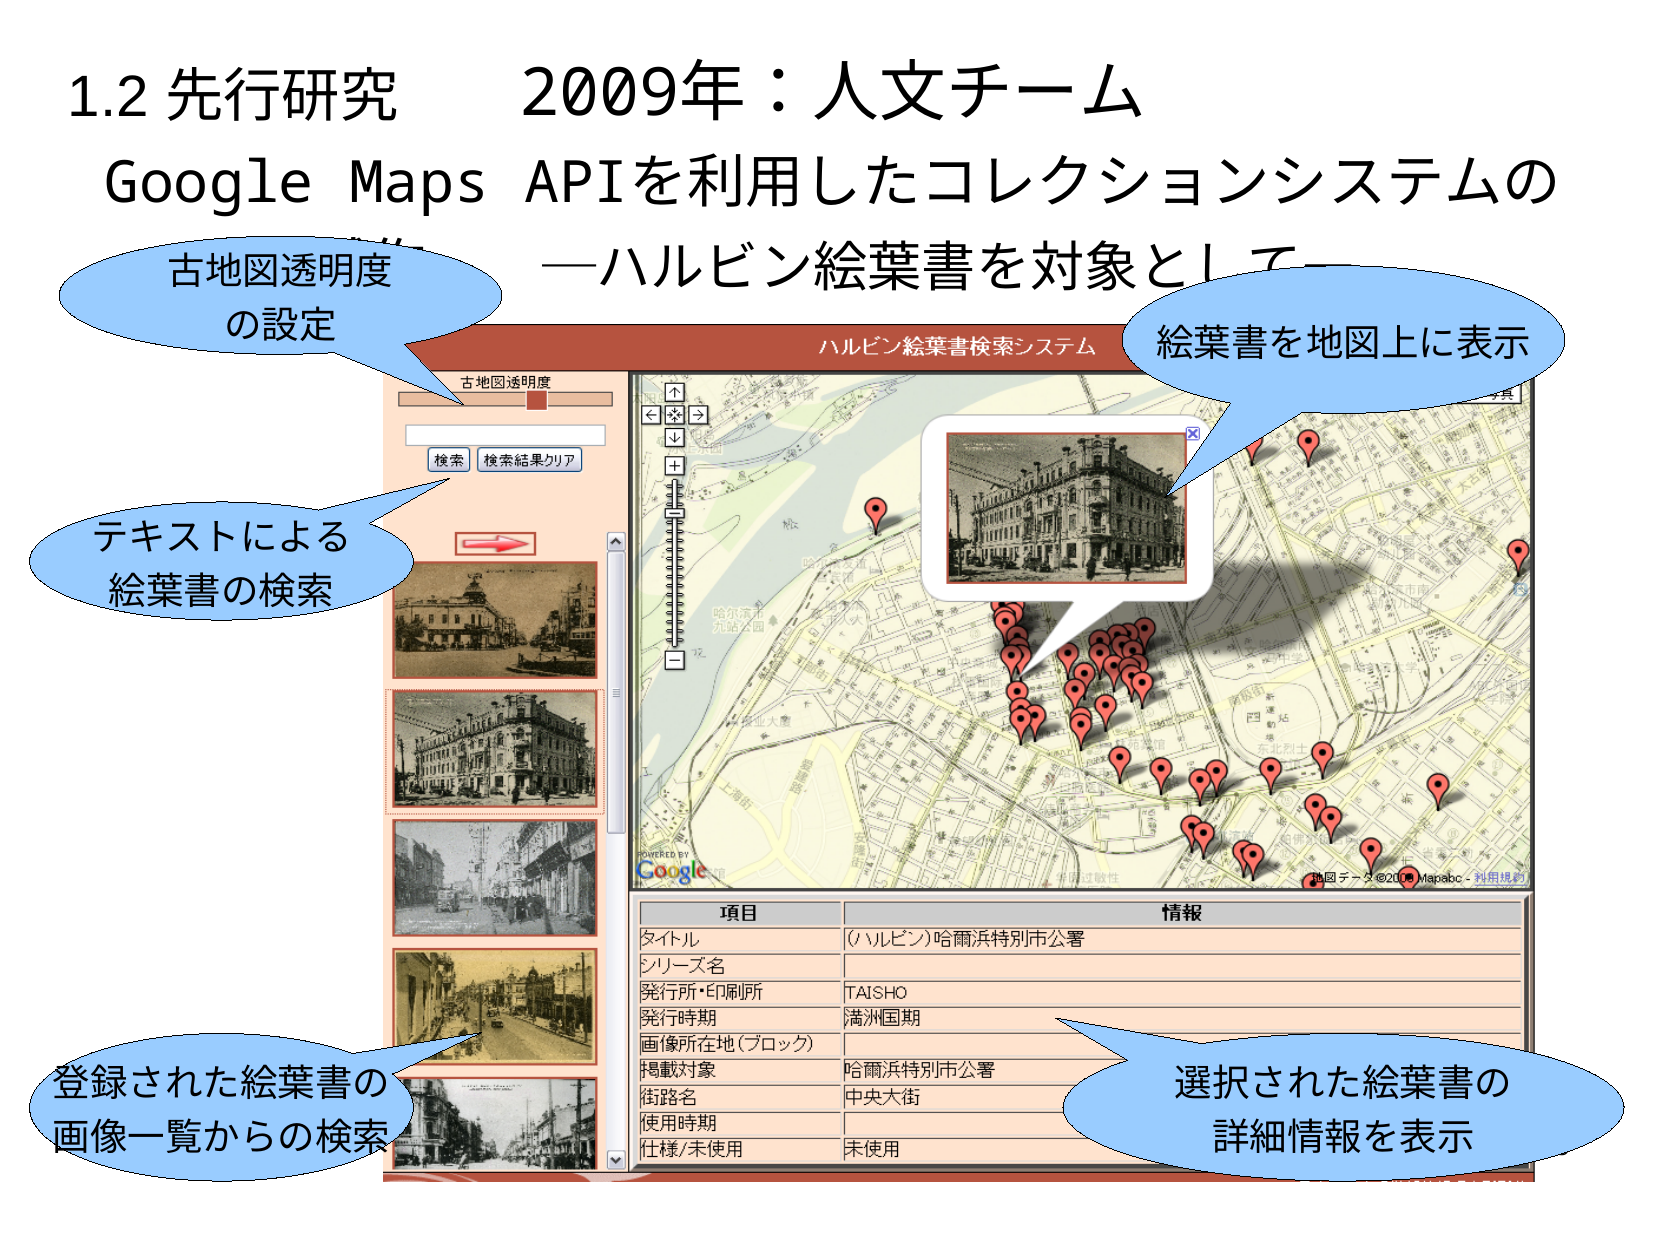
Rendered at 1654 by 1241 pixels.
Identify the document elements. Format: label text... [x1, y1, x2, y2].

text_box 絵葉書を地図上に表示 [1122, 265, 1565, 498]
text_box 古地図透明度 の設定 [59, 236, 502, 405]
text_box 選択された絵葉書の 詳細情報を表示 [1055, 1018, 1625, 1182]
text_box 登録された絵葉書の 画像一覧からの検索 [29, 1032, 482, 1182]
title 2009年：人文チーム Google Maps APIを利用したコレクションシステムの試作 ─ハルビン絵葉書を対象として― [76, 67, 1589, 275]
text_box テキストによる 絵葉書の検索 [29, 478, 450, 621]
picture [383, 324, 1536, 1182]
picture [1356, 1162, 1536, 1182]
text_box 1.2 先行研究 [53, 41, 438, 121]
